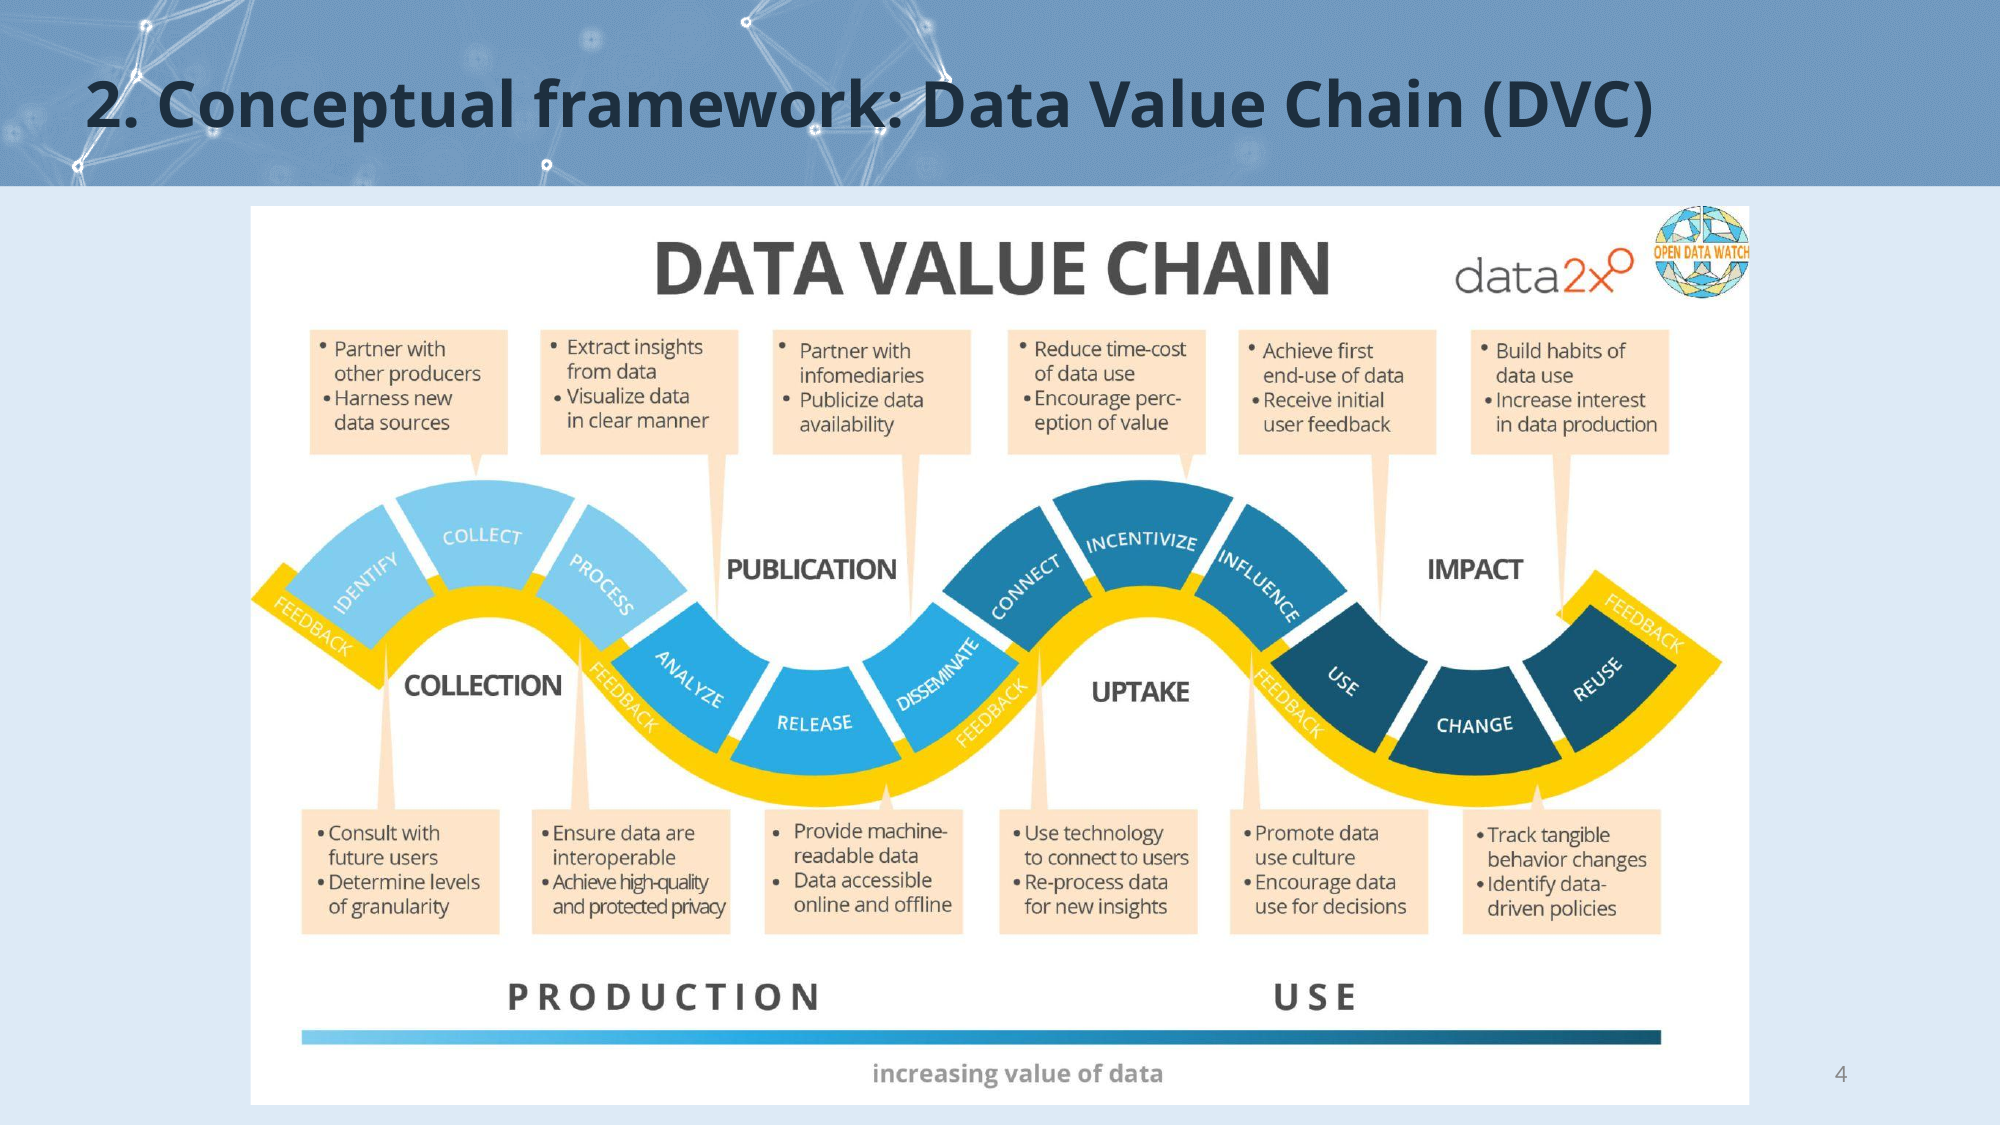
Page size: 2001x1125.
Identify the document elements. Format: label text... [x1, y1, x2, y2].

text_box 2. Conceptual framework: Data Value Chain (DVC) [70, 40, 1796, 174]
picture [250, 206, 1750, 1105]
text_box [0, 186, 2000, 1125]
picture [0, 0, 2000, 186]
slide_number <number> [1750, 1042, 1863, 1103]
